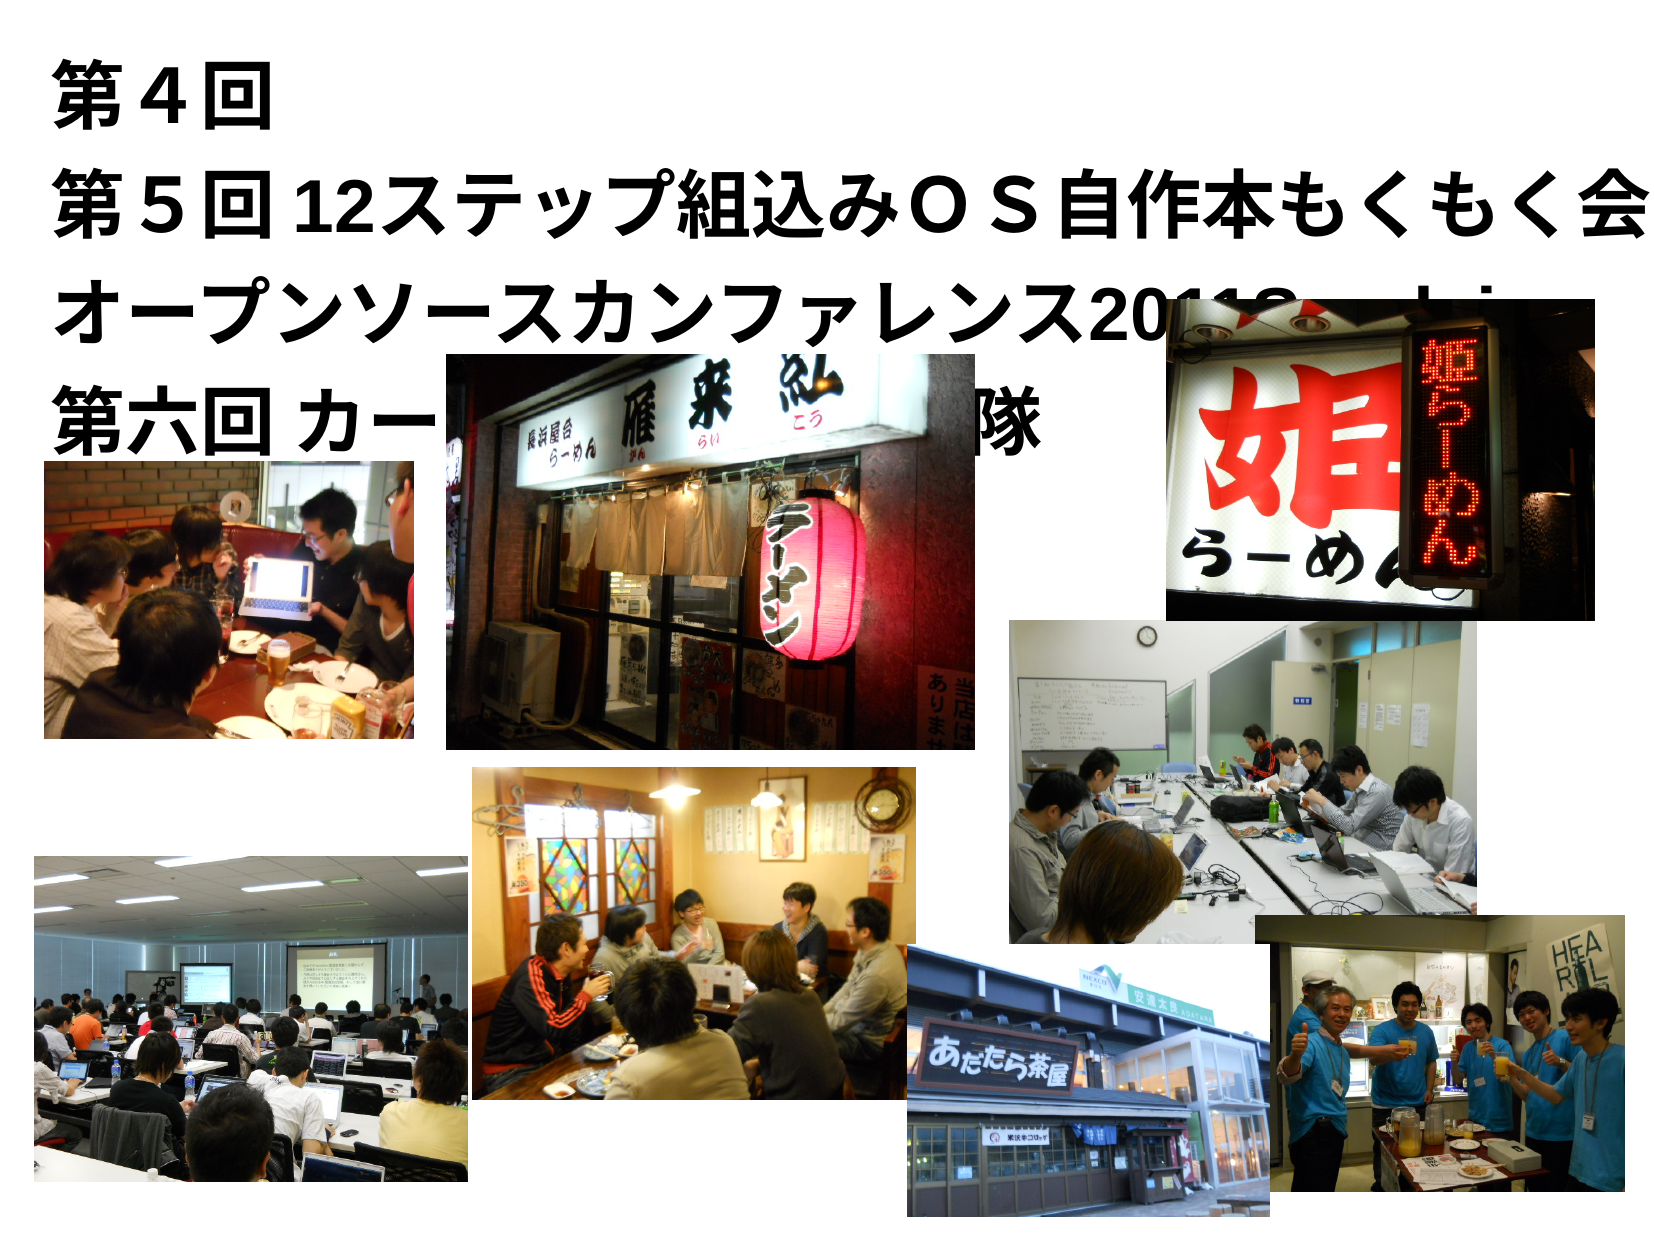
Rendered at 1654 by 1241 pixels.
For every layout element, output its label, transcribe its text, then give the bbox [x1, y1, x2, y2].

picture [472, 299, 1625, 1217]
picture [44, 461, 414, 739]
picture [446, 354, 975, 750]
picture [34, 856, 468, 1182]
text_box 第４回 第５回 12ステップ組込みＯＳ自作本もくもく会 オープンソースカンファレンス2011Sendai 第六回 カーネル／ＶＭ探検隊 [35, 29, 1484, 363]
